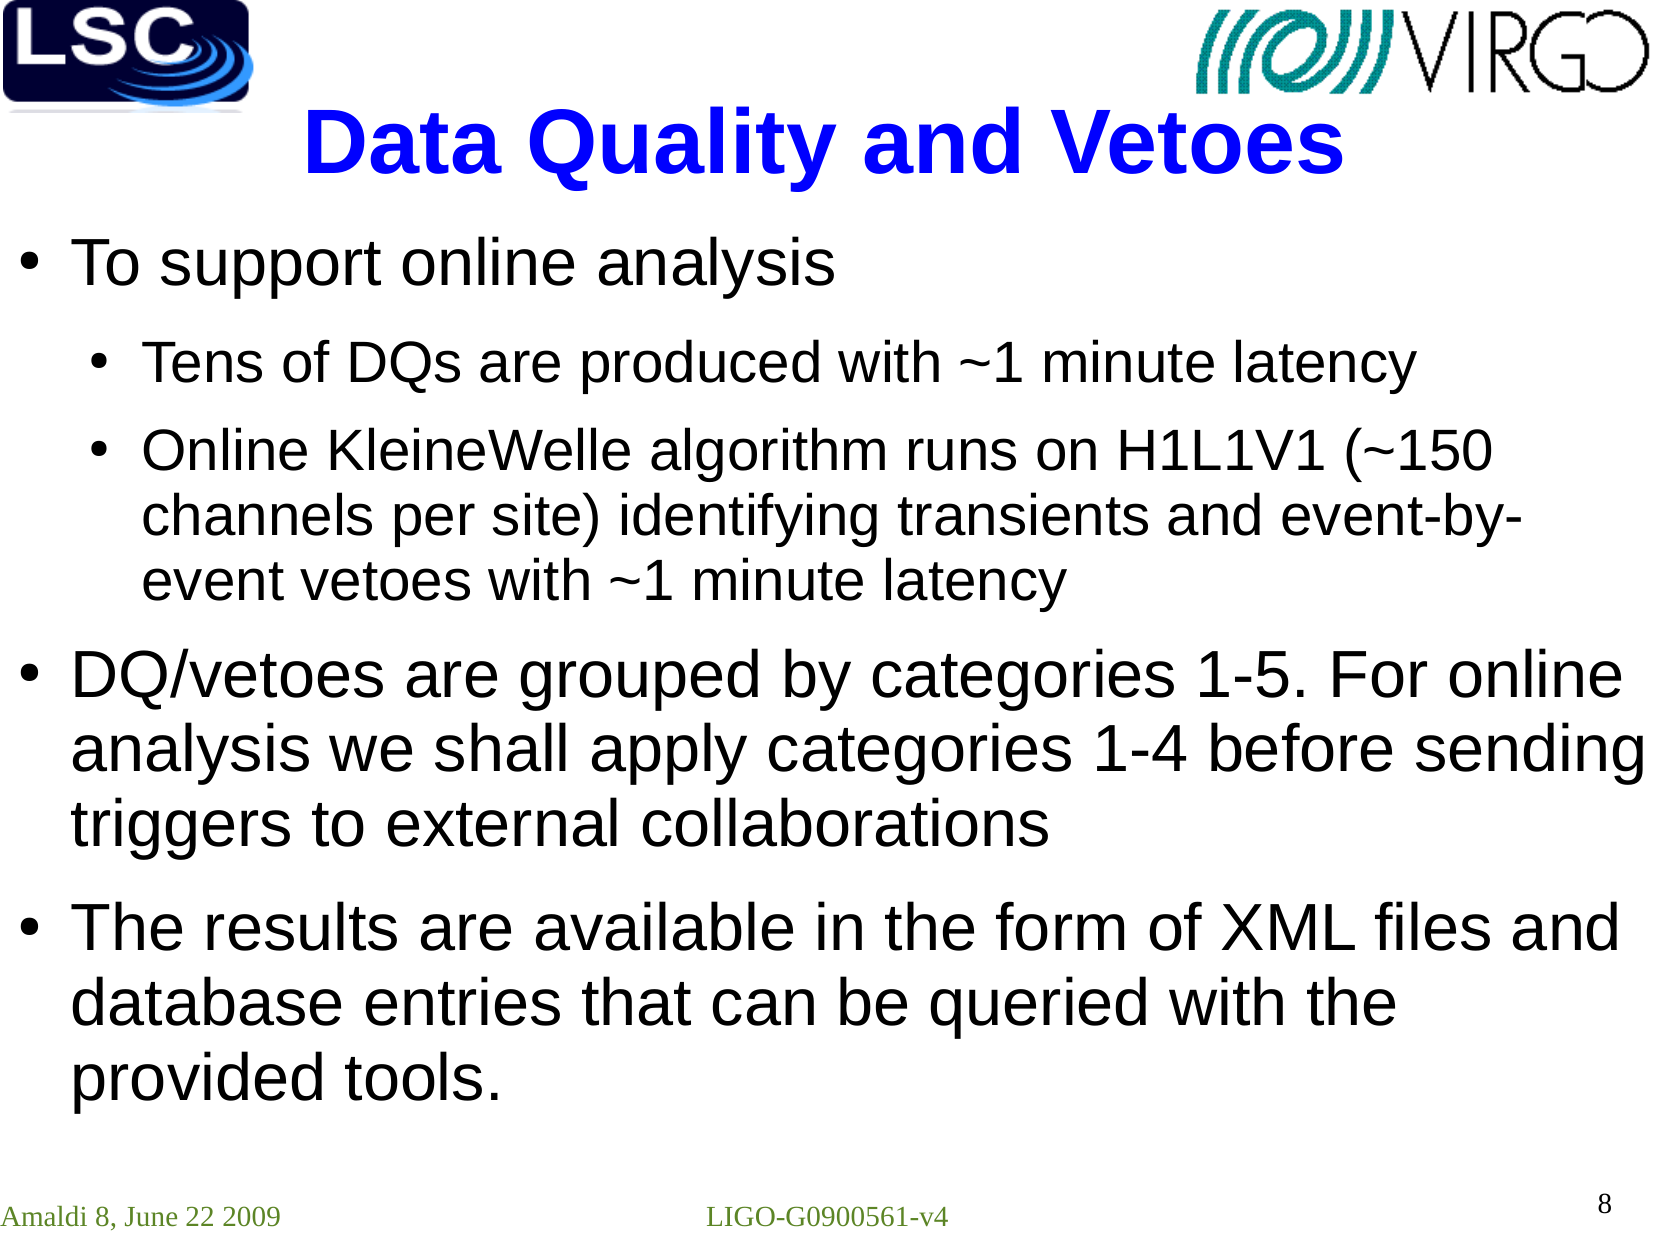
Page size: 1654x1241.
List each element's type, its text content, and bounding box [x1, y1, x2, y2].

picture [1184, 0, 1654, 102]
title Data Quality and Vetoes [0, 82, 1651, 201]
picture [3, 0, 263, 82]
list To support online analysis Tens of DQs are produced with ~1 minute latency Online KleineWelle algorithm runs on H1L1V1 (~150 channels per site) identifying transients and event-by-event vetoes with ~1 minute latency DQ/vetoes are grouped by categories 1-5. For online analysis we shall apply categories 1-4 before sending triggers to external collaborations The results are available in the form of XML files and database entries that can be queried with the provided tools. [0, 225, 1654, 1241]
